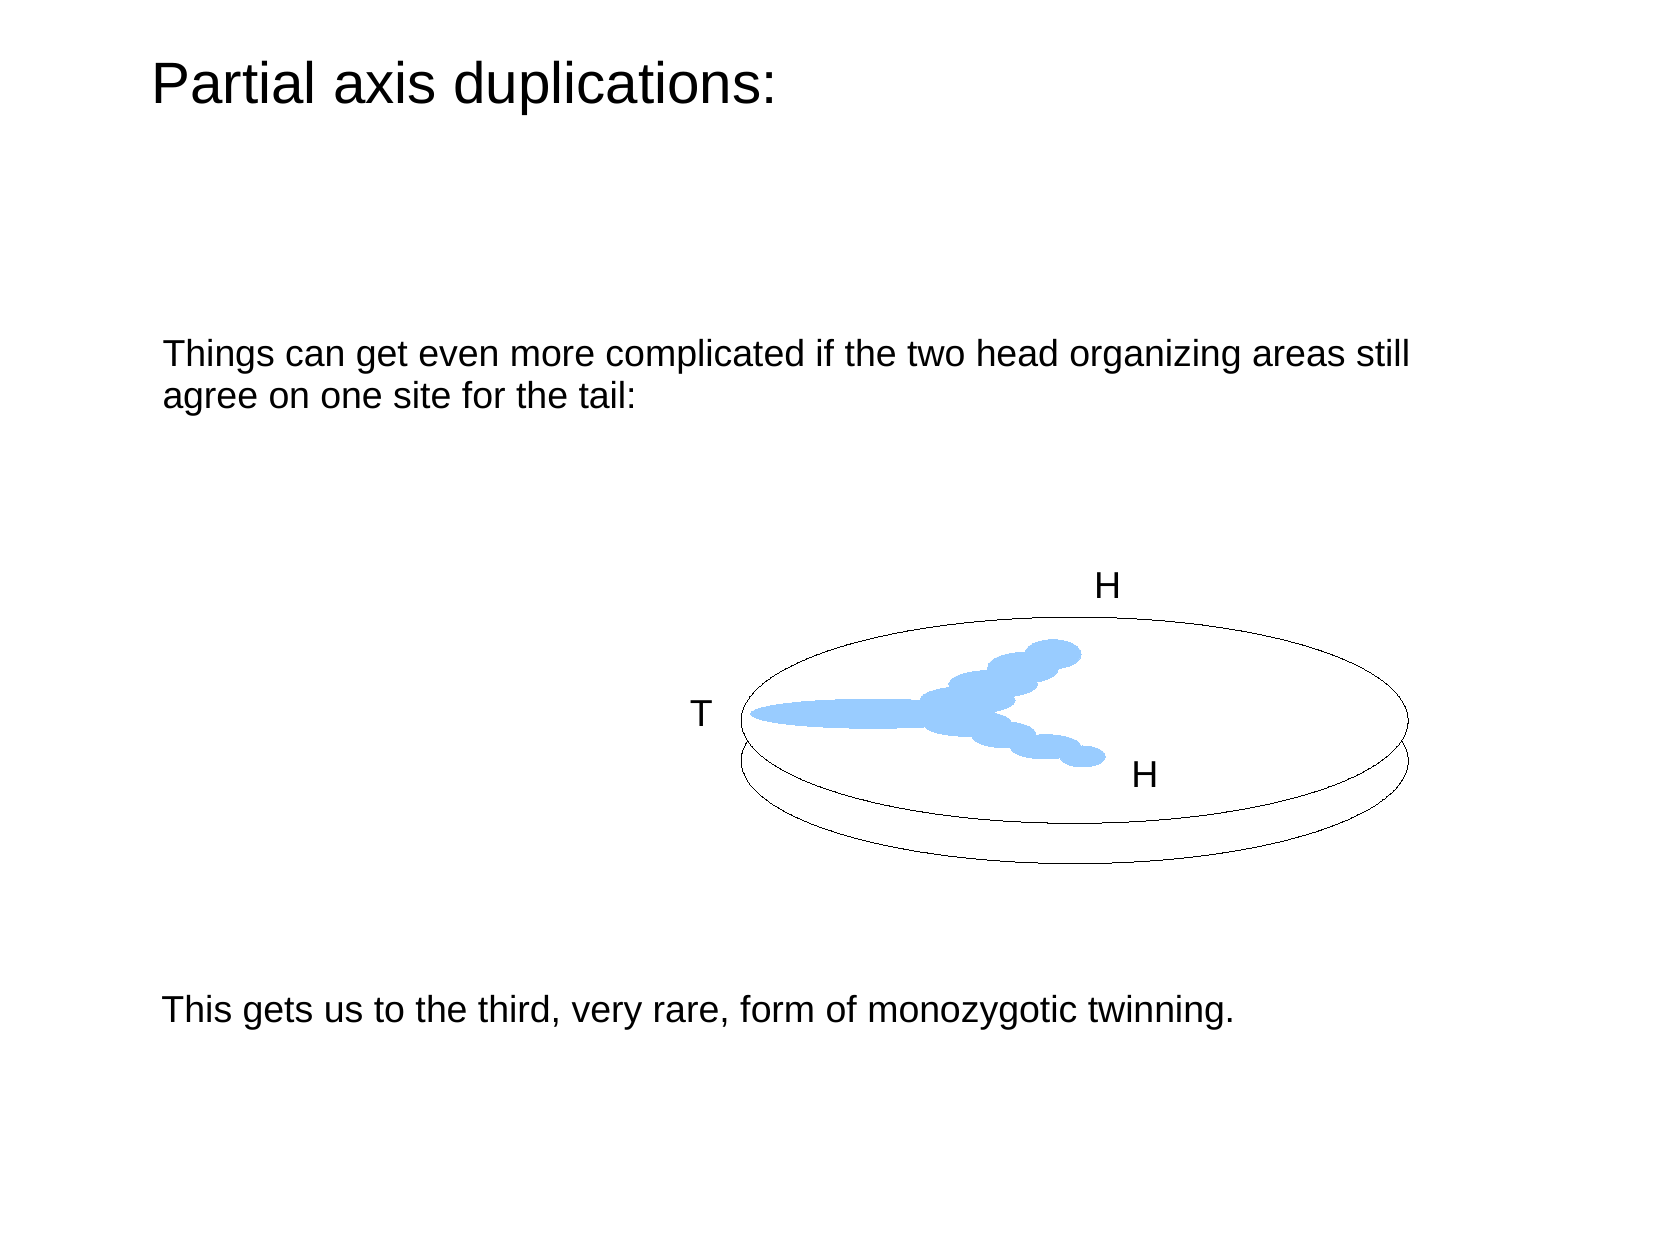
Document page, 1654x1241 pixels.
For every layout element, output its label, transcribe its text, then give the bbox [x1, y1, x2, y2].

text_box Things can get even more complicated if the two head organizing areas still agree on one site for the tail: [147, 324, 1506, 508]
text_box H [1079, 557, 1177, 615]
text_box [748, 617, 1409, 824]
text_box This gets us to the third, very rare, form of monozygotic twinning. [146, 981, 1542, 1039]
text_box Partial axis duplications: [136, 43, 1357, 124]
text_box T [675, 684, 801, 742]
text_box H [1116, 746, 1209, 803]
